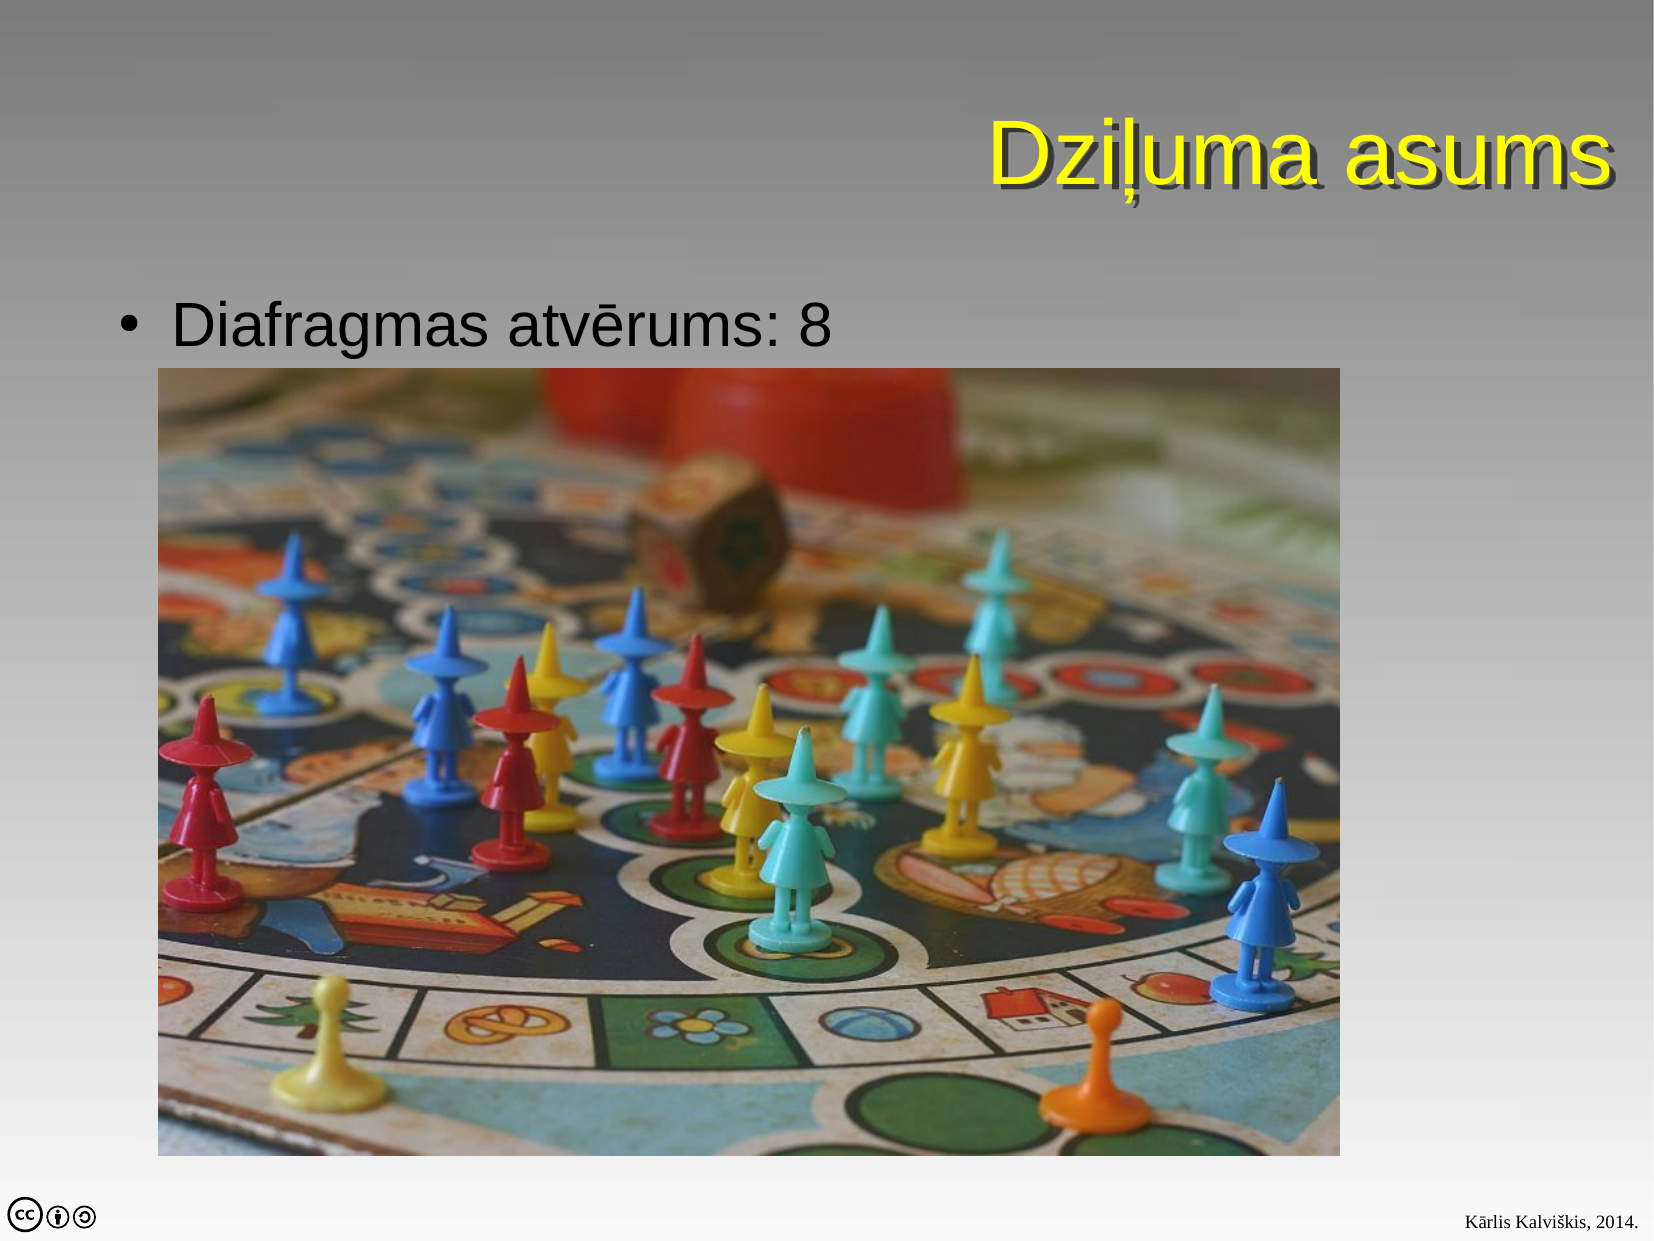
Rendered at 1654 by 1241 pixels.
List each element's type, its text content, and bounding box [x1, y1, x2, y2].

title Dziļuma asums [42, 49, 1615, 257]
picture [0, 0, 1654, 1241]
list Diafragmas atvērums: 8 [82, 290, 1571, 1094]
